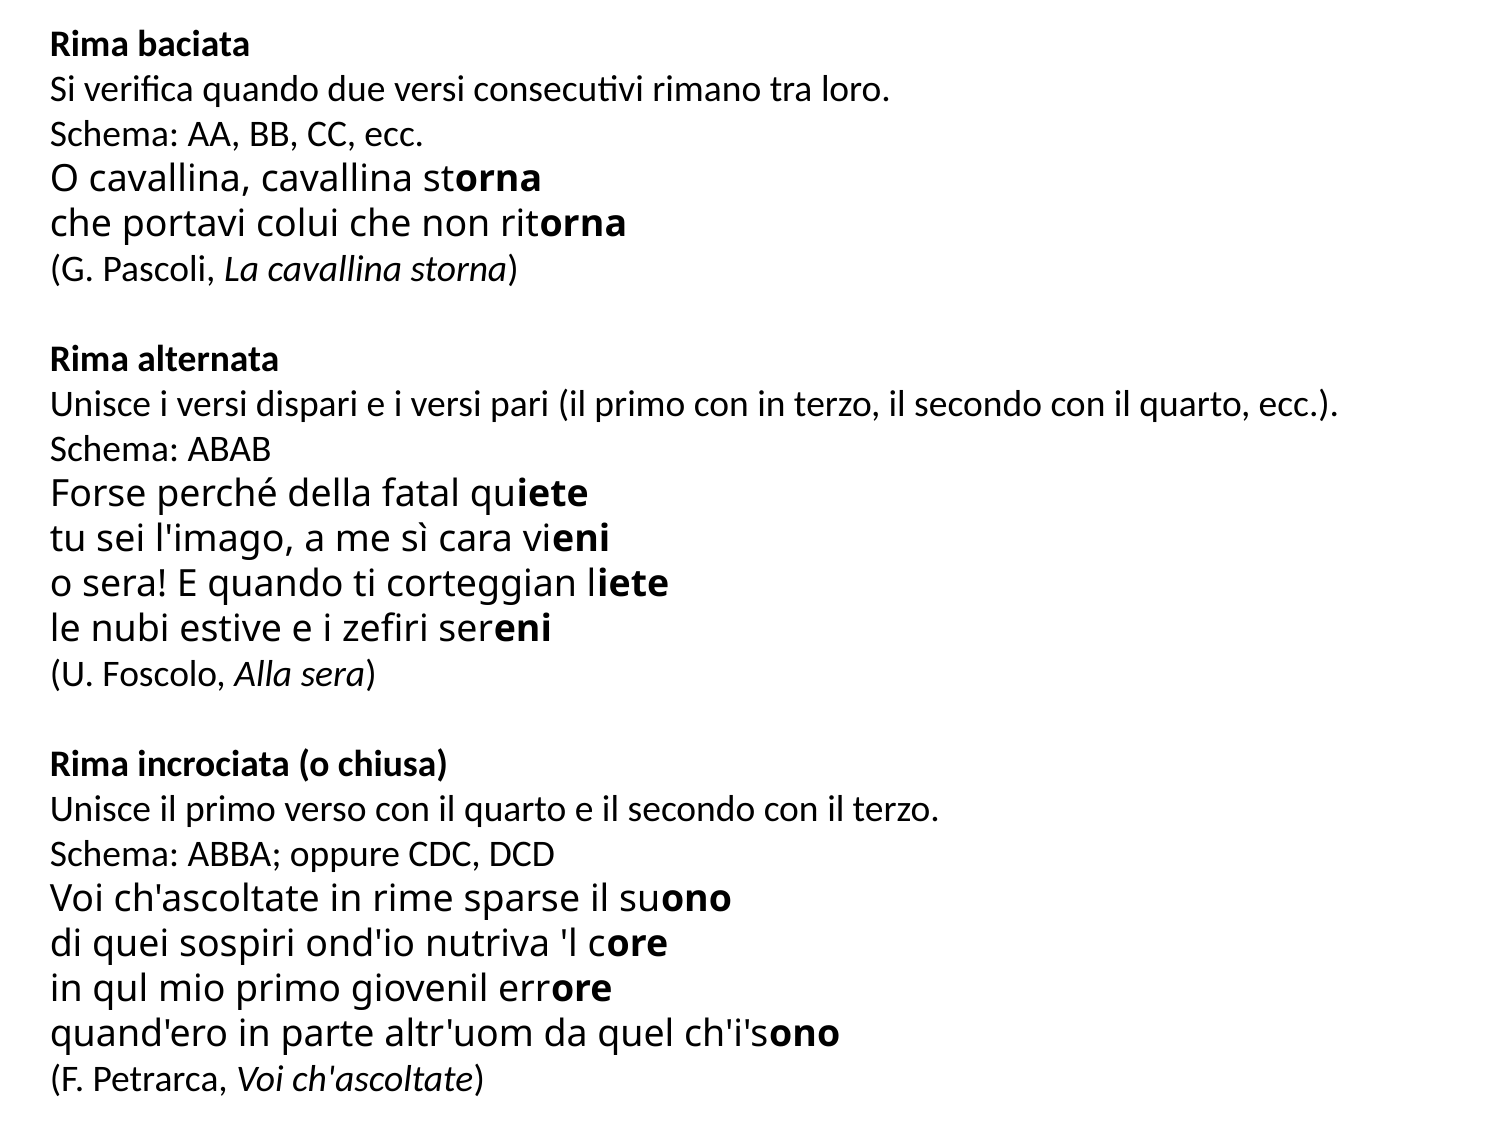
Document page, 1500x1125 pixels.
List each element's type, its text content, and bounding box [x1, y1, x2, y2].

text_box Rima baciata Si verifica quando due versi consecutivi rimano tra loro. Schema: AA, BB, CC, ecc. O cavallina, cavallina storna che portavi colui che non ritorna (G. Pascoli, La cavallina storna) Rima alternata Unisce i versi dispari e i versi pari (il primo con in terzo, il secondo con il quarto, ecc.). Schema: ABAB Forse perché della fatal quiete tu sei l'imago, a me sì cara vieni o sera! E quando ti corteggian liete le nubi estive e i zefiri sereni (U. Foscolo, Alla sera) Rima incrociata (o chiusa) Unisce il primo verso con il quarto e il secondo con il terzo. Schema: ABBA; oppure CDC, DCD Voi ch'ascoltate in rime sparse il suono di quei sospiri ond'io nutriva 'l core in qul mio primo giovenil errore quand'ero in parte altr'uom da quel ch'i'sono (F. Petrarca, Voi ch'ascoltate) [35, 11, 1477, 1107]
